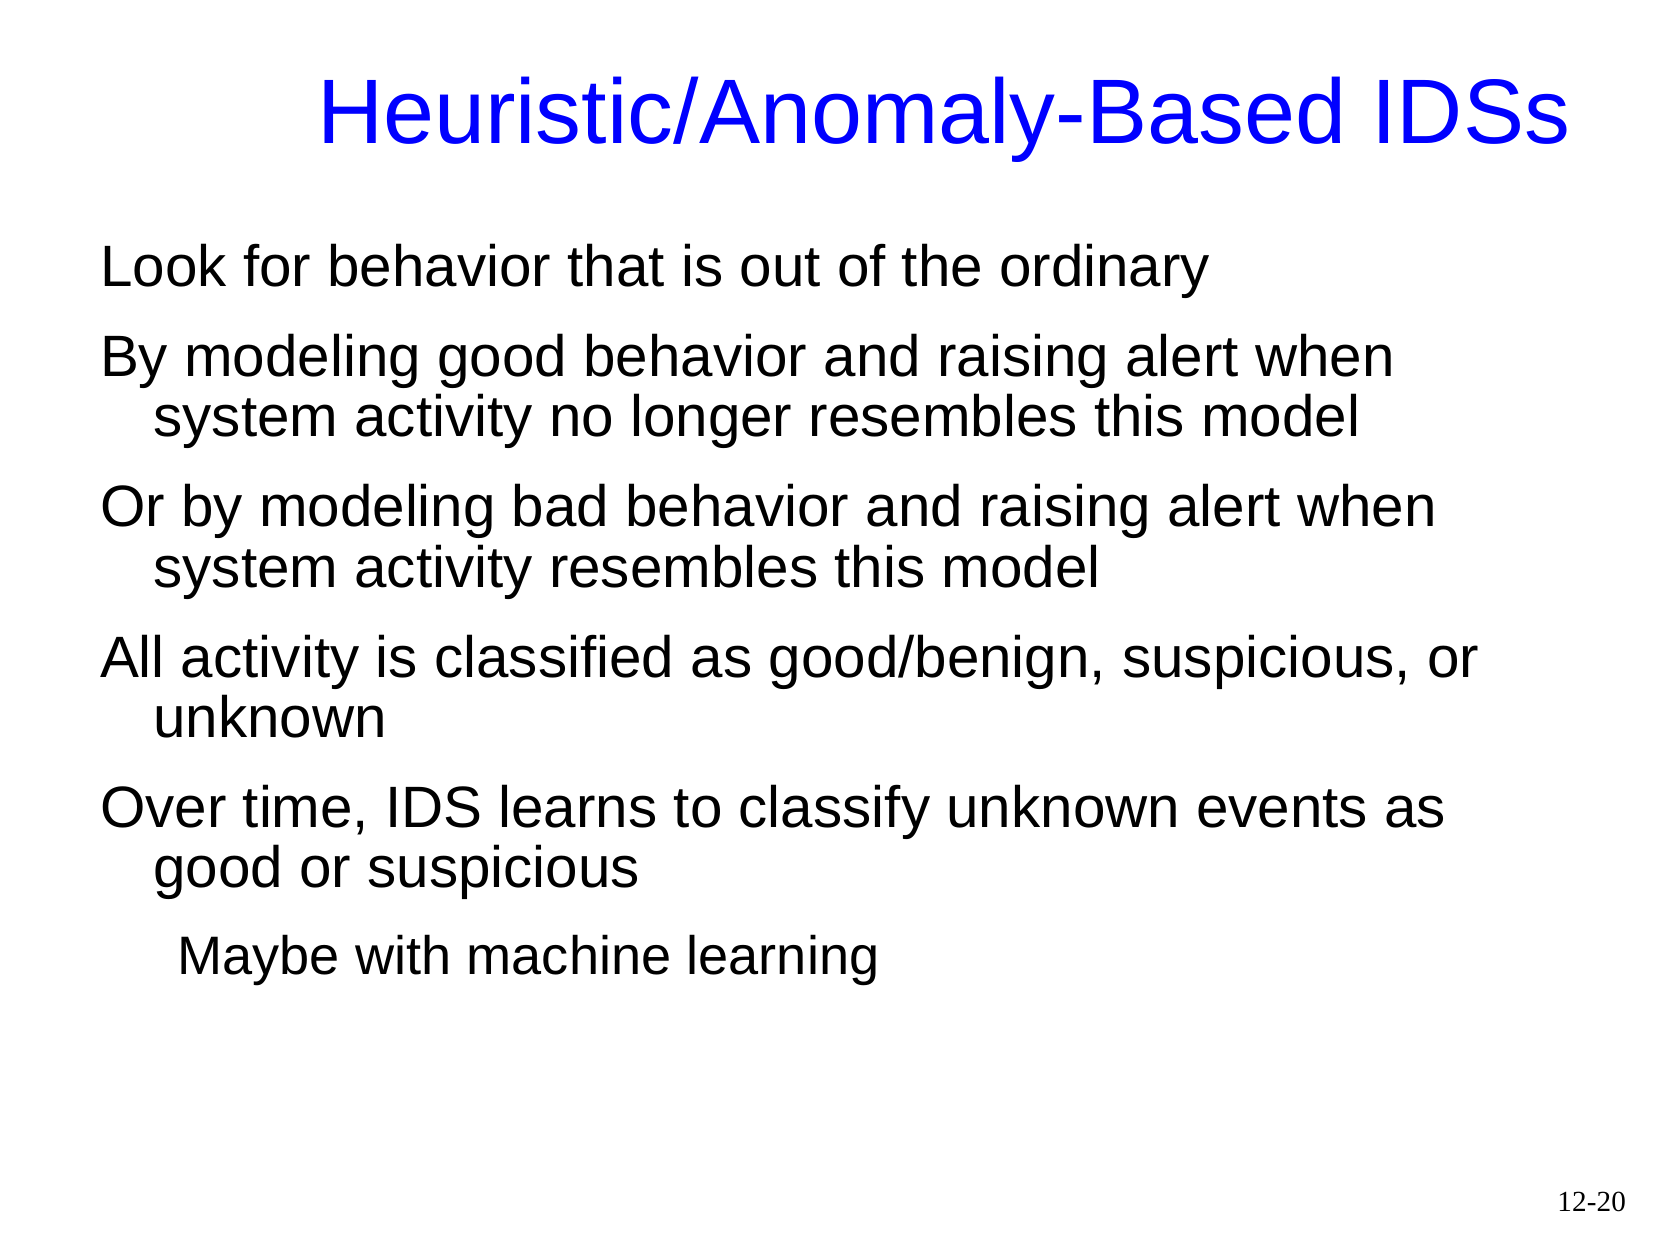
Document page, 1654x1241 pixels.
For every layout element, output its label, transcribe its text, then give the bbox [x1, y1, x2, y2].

title Heuristic/Anomaly-Based IDSs [84, 11, 1573, 218]
list Look for behavior that is out of the ordinary By modeling good behavior and raising alert when system activity no longer resembles this model Or by modeling bad behavior and raising alert when system activity resembles this model All activity is classified as good/benign, suspicious, or unknown Over time, IDS learns to classify unknown events as good or suspicious Maybe with machine learning [82, 237, 1571, 1170]
